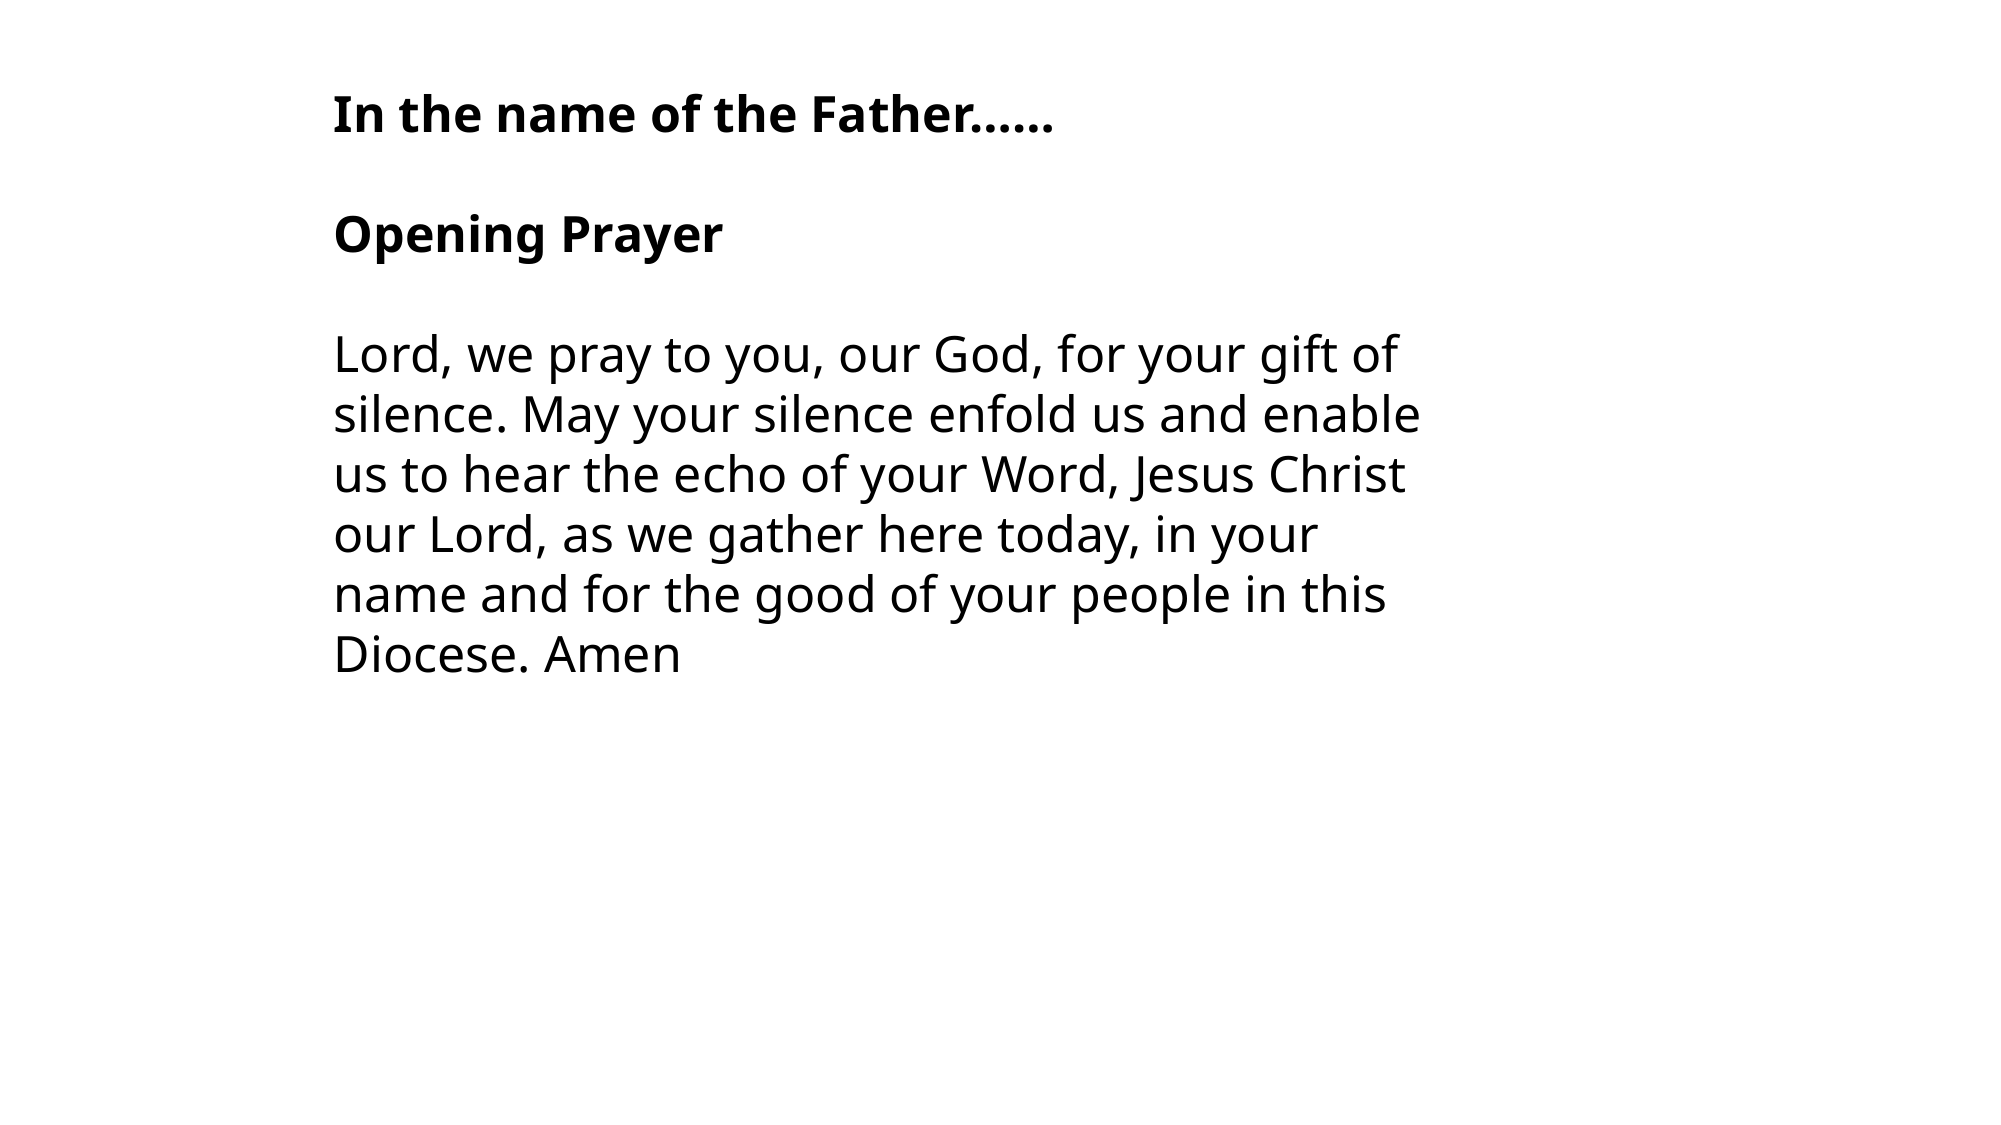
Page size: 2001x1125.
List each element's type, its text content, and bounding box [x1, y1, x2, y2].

text_box In the name of the Father…… Opening Prayer Lord, we pray to you, our God, for your gift of silence. May your silence enfold us and enable us to hear the echo of your Word, Jesus Christ our Lord, as we gather here today, in your name and for the good of your people in this Diocese. Amen [318, 75, 1462, 636]
